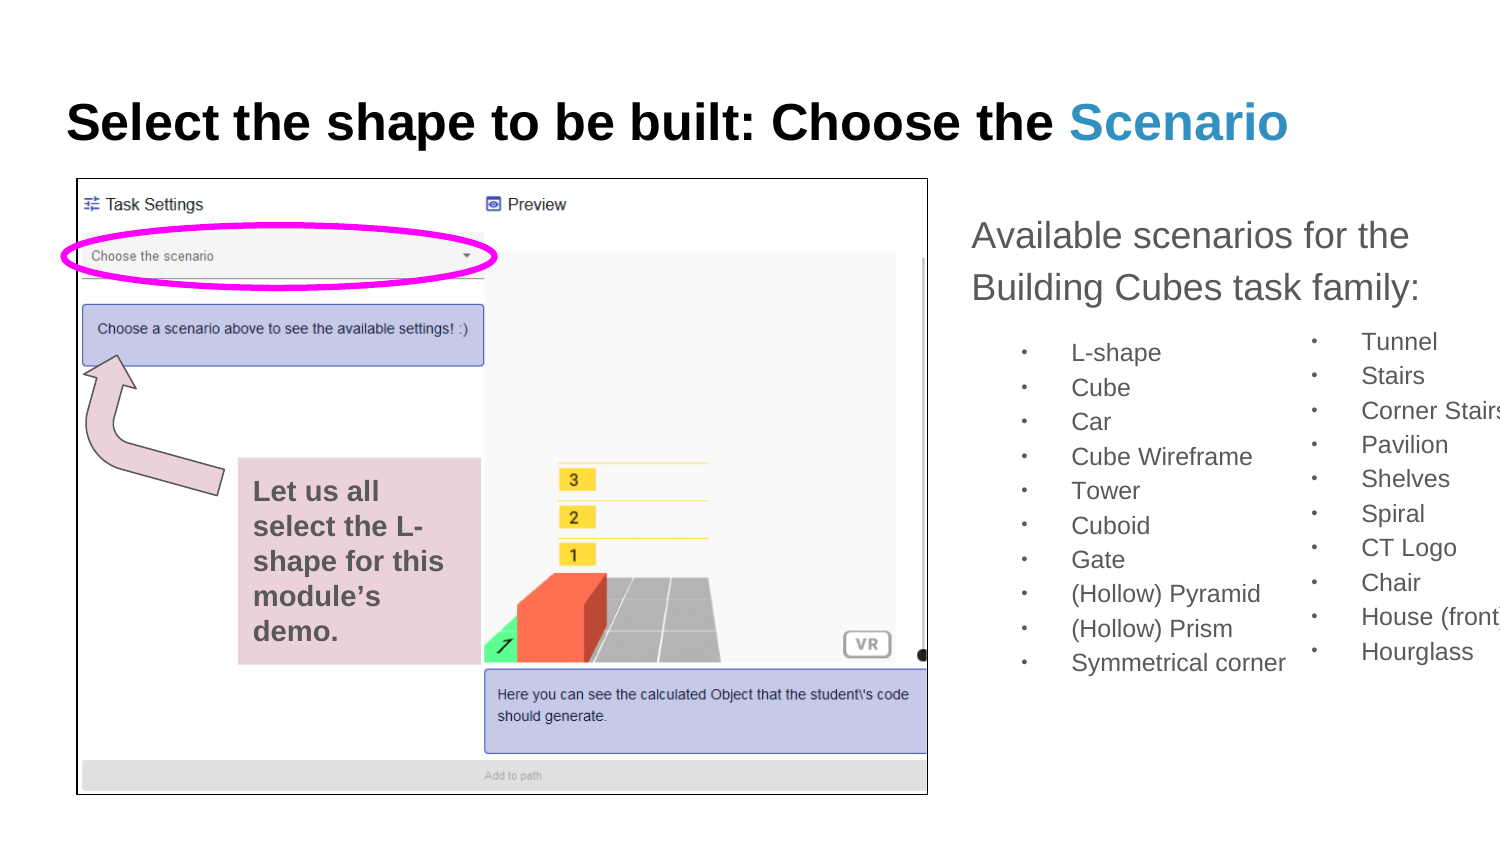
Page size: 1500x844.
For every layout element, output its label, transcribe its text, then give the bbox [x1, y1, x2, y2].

picture [77, 179, 927, 794]
list Available scenarios for the Building Cubes task family: L-shape Cube Car Cube Wireframe Tower Cuboid Gate (Hollow) Pyramid (Hollow) Prism Symmetrical corner [956, 189, 1449, 750]
text_box Let us all select the L-shape for this module’s demo. [237, 457, 481, 665]
text_box Tunnel Stairs Corner Stairs Pavilion Shelves Spiral CT Logo Chair House (front) Hourglass [1246, 305, 1500, 681]
title Select the shape to be built: Choose the Scenario [51, 72, 1449, 167]
text_box [83, 355, 225, 496]
picture [77, 229, 491, 284]
